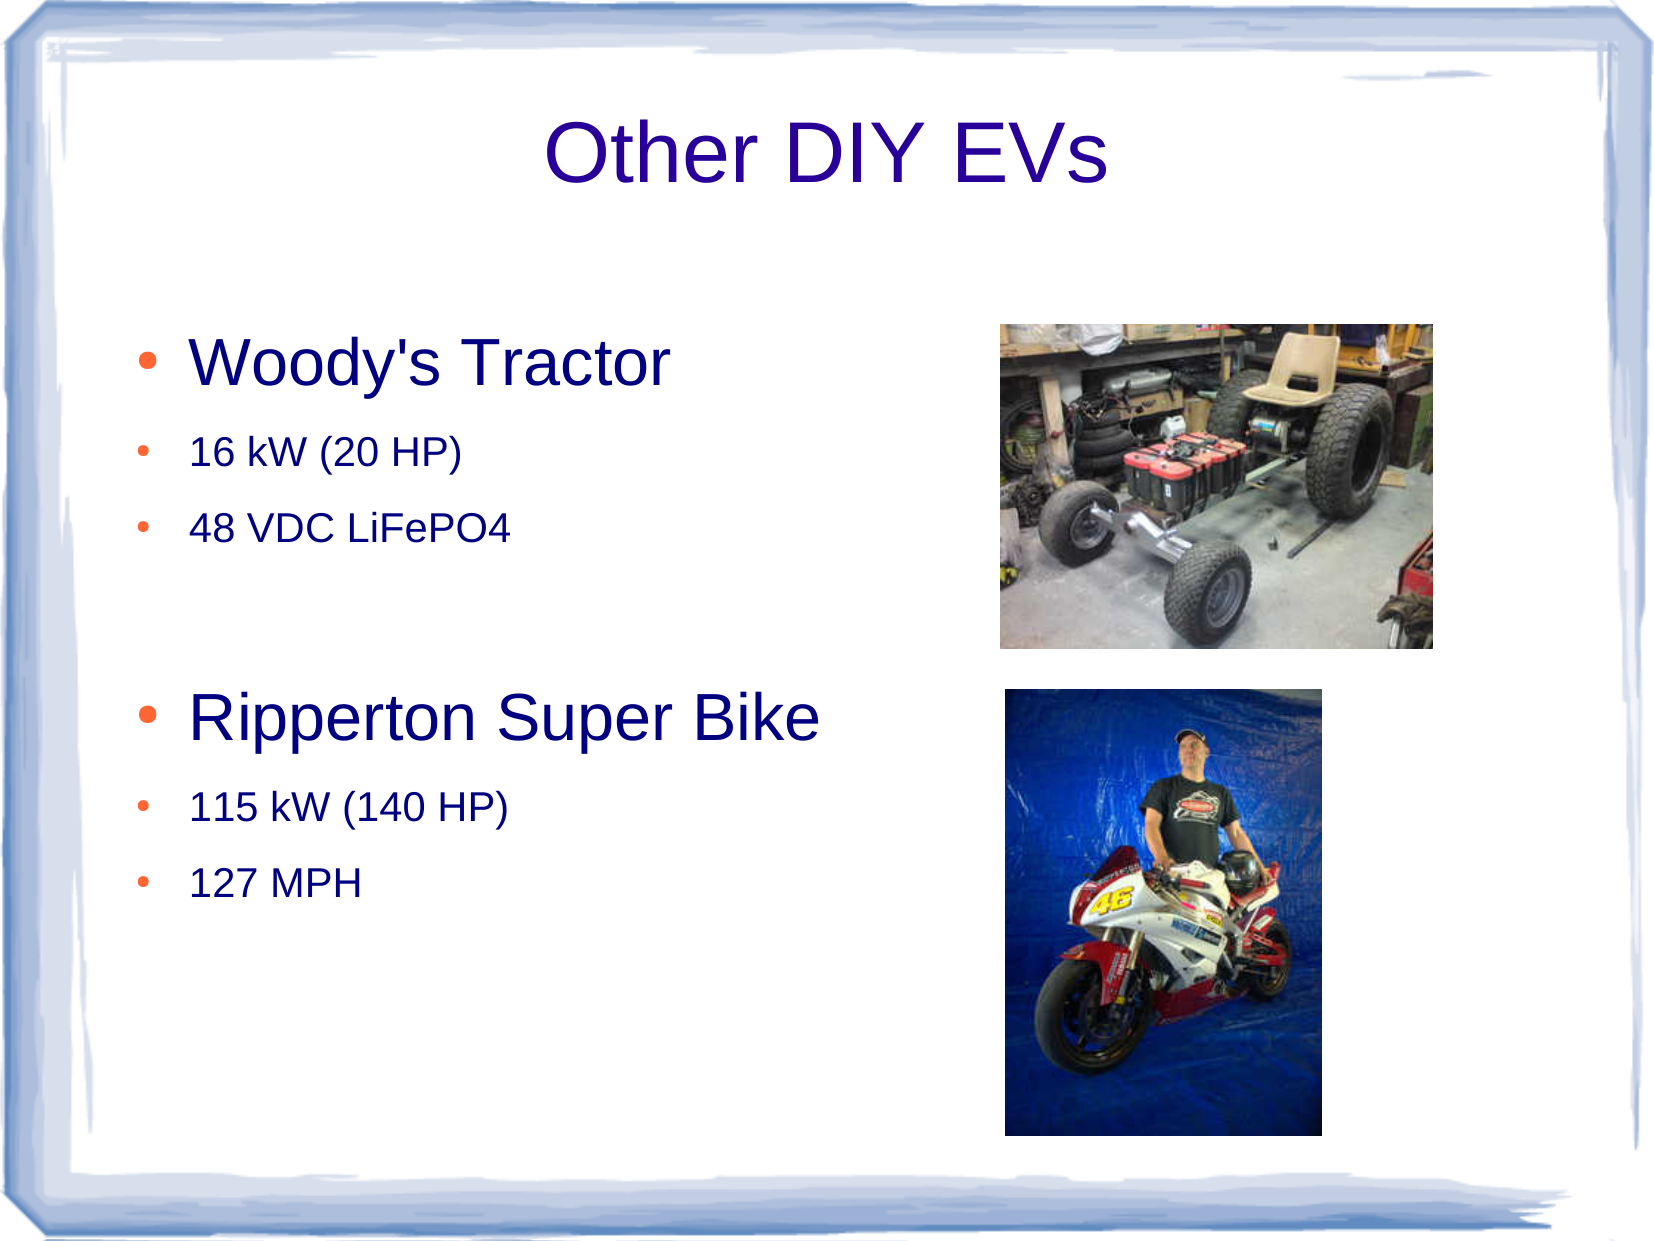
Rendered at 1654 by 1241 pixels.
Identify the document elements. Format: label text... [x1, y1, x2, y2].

list Ripperton Super Bike 115 kW (140 HP) 127 MPH [118, 679, 827, 1004]
picture [0, 0, 1654, 1241]
title Other DIY EVs [82, 49, 1571, 257]
list Woody's Tractor 16 kW (20 HP) 48 VDC LiFePO4 [118, 324, 827, 649]
